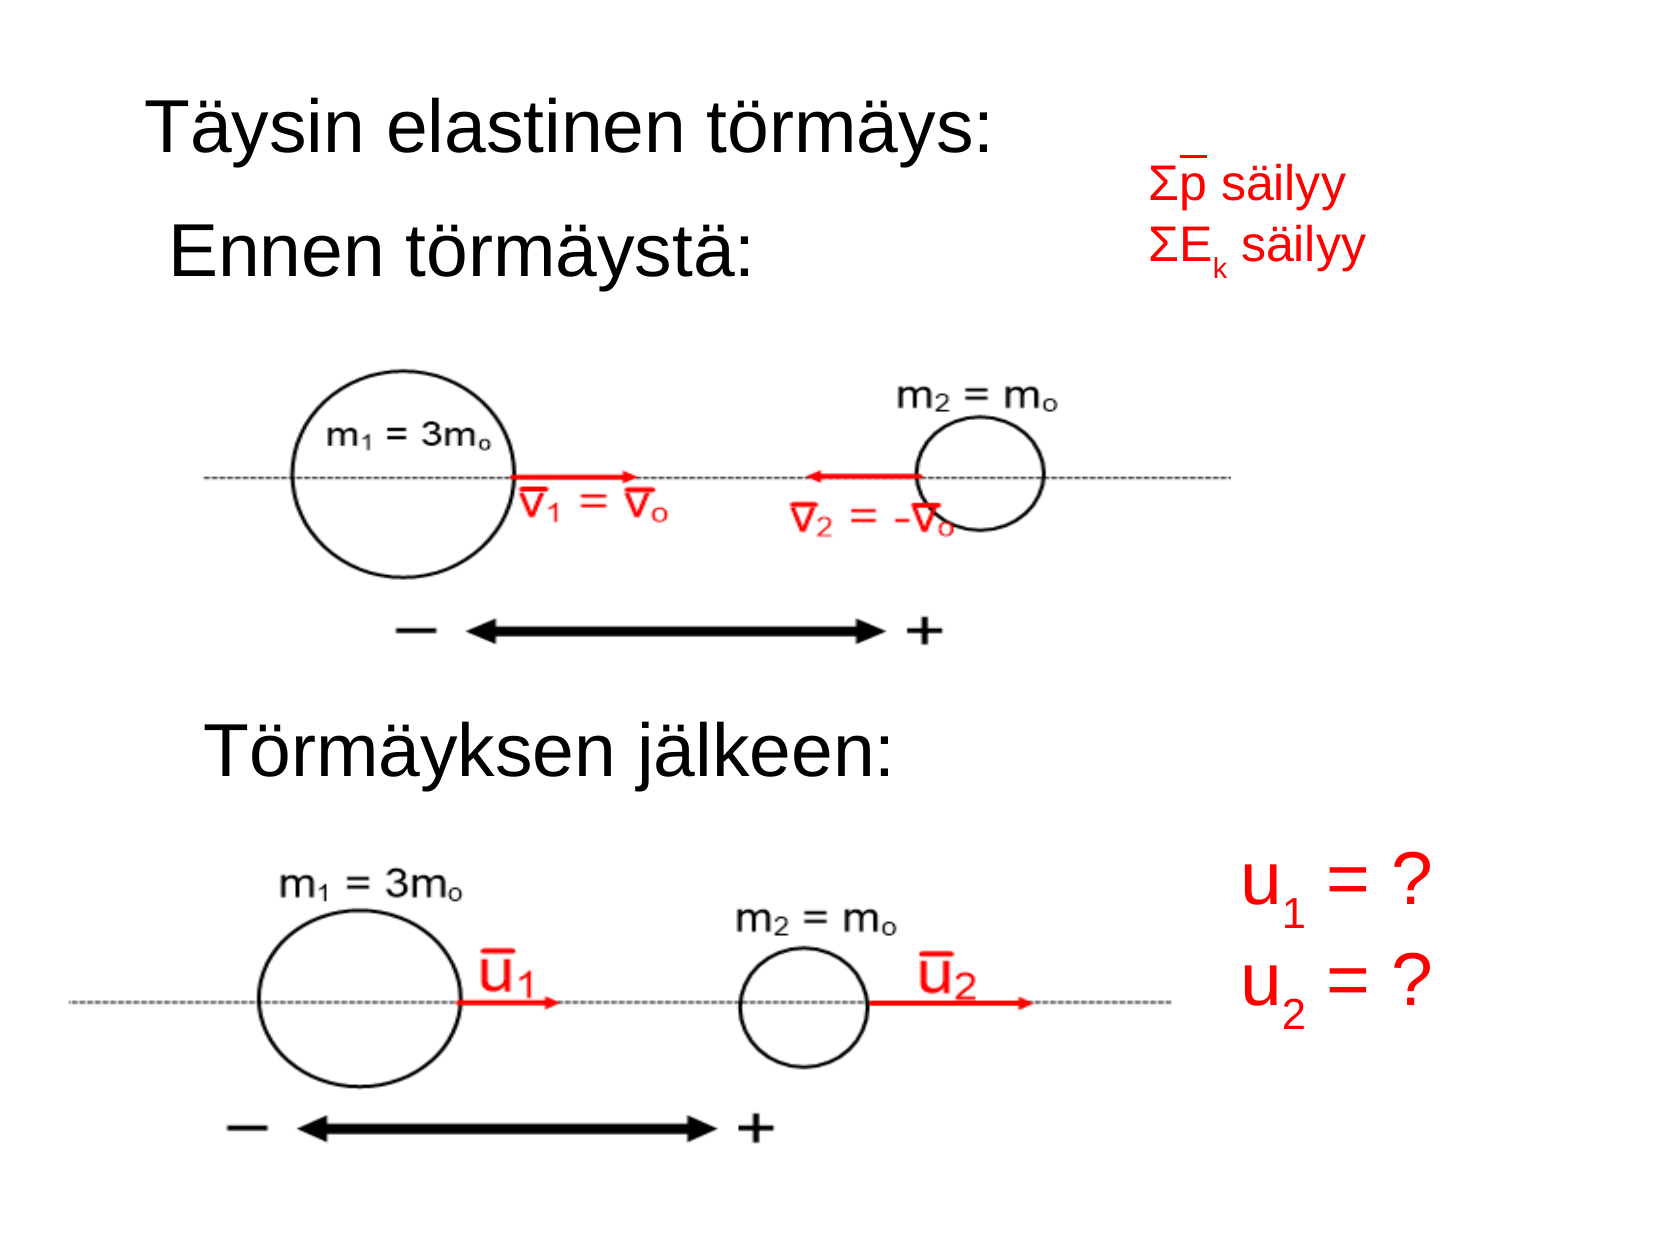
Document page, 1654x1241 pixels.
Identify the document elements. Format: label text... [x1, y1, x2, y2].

text_box Täysin elastinen törmäys: [129, 72, 1057, 178]
text_box u1 = ? u2 = ? [1225, 816, 1509, 1036]
picture [202, 318, 1231, 690]
text_box Σp säilyy ΣEk säilyy [1133, 145, 1485, 284]
picture [68, 803, 1172, 1212]
text_box Ennen törmäystä: [153, 196, 891, 296]
text_box Törmäyksen jälkeen: [188, 696, 993, 796]
